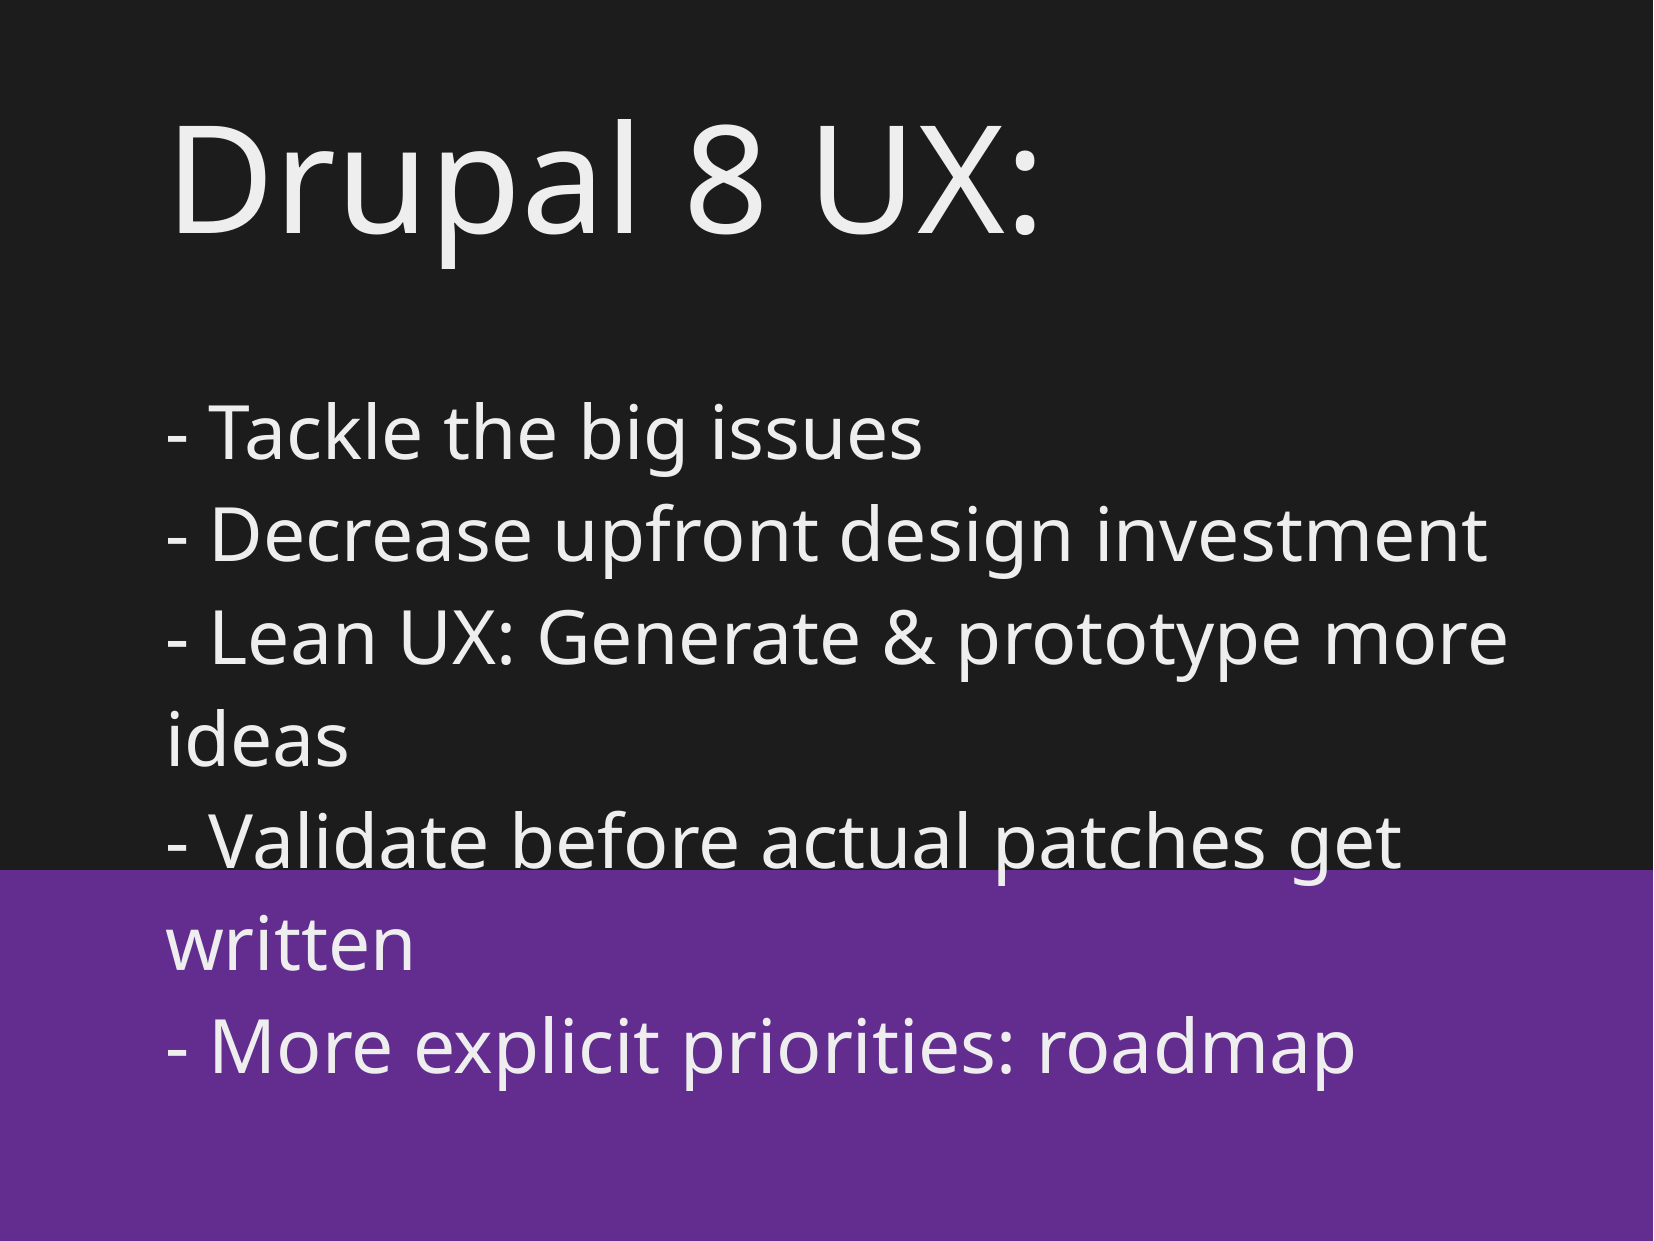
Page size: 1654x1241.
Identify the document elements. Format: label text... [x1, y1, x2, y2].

title Drupal 8 UX: - Tackle the big issues - Decrease upfront design investment - Lean UX: Generate & prototype more ideas - Validate before actual patches get written - More explicit priorities: roadmap [165, 72, 1571, 796]
